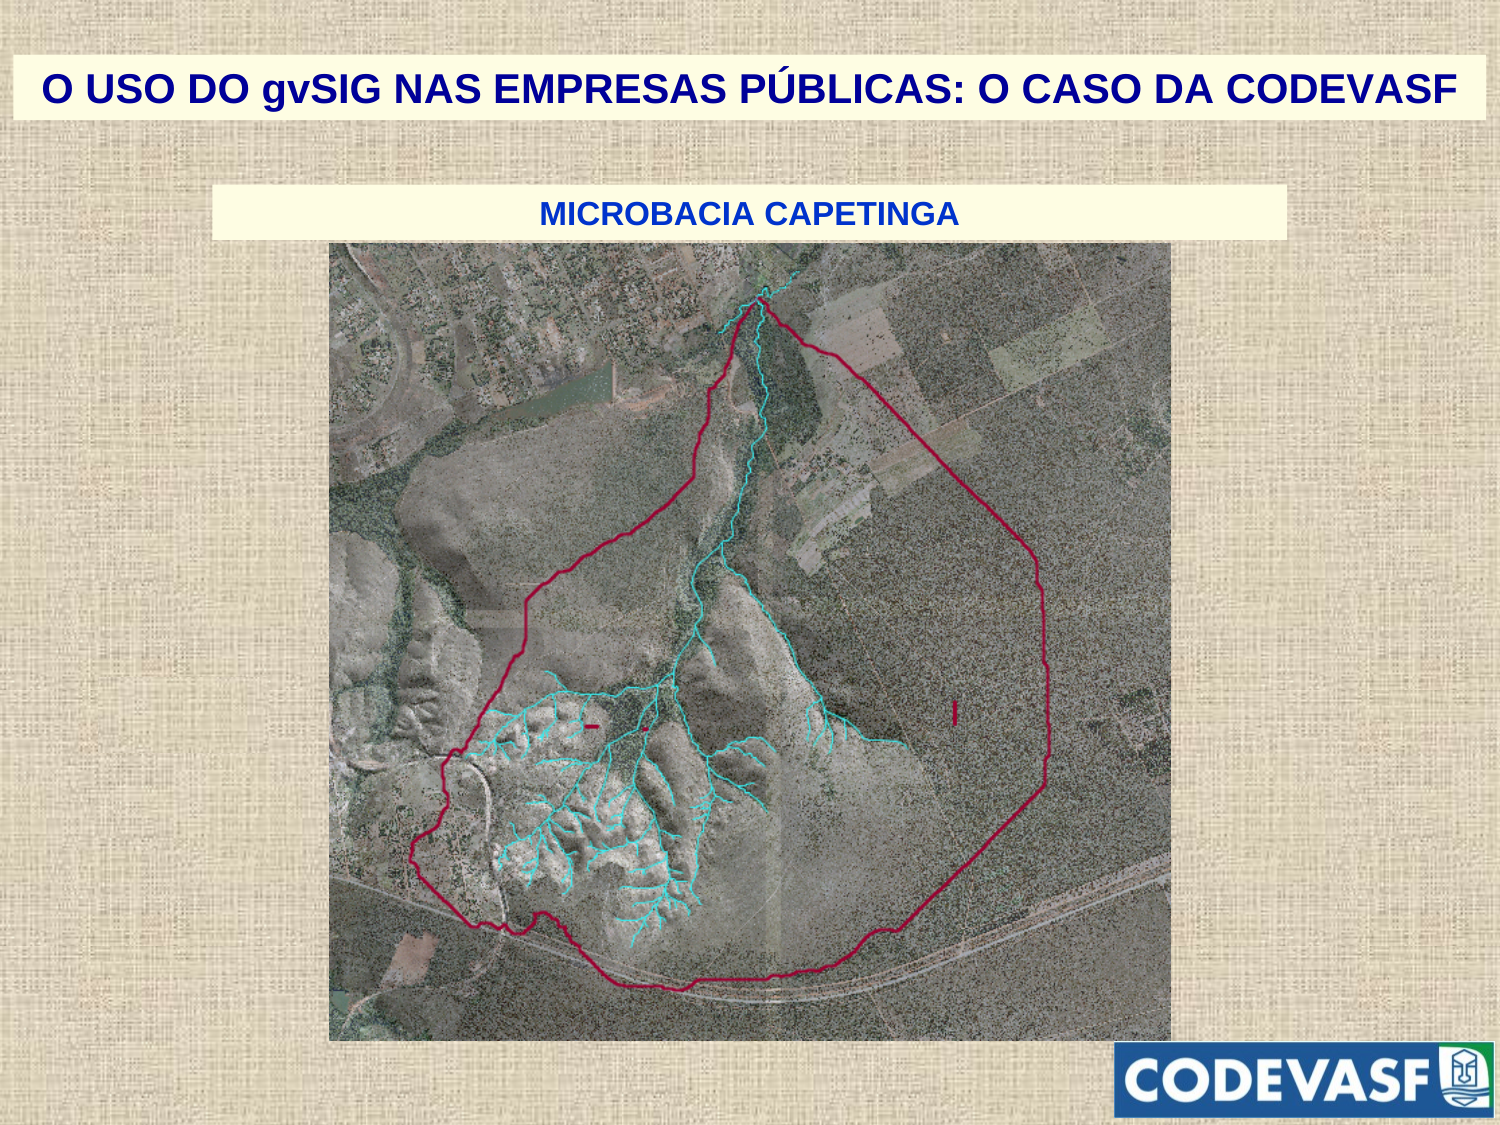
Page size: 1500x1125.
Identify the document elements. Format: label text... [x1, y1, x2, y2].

text_box O USO DO gvSIG NAS EMPRESAS PÚBLICAS: O CASO DA CODEVASF [13, 54, 1487, 121]
text_box MICROBACIA CAPETINGA [212, 184, 1288, 240]
picture [0, 0, 1500, 1125]
